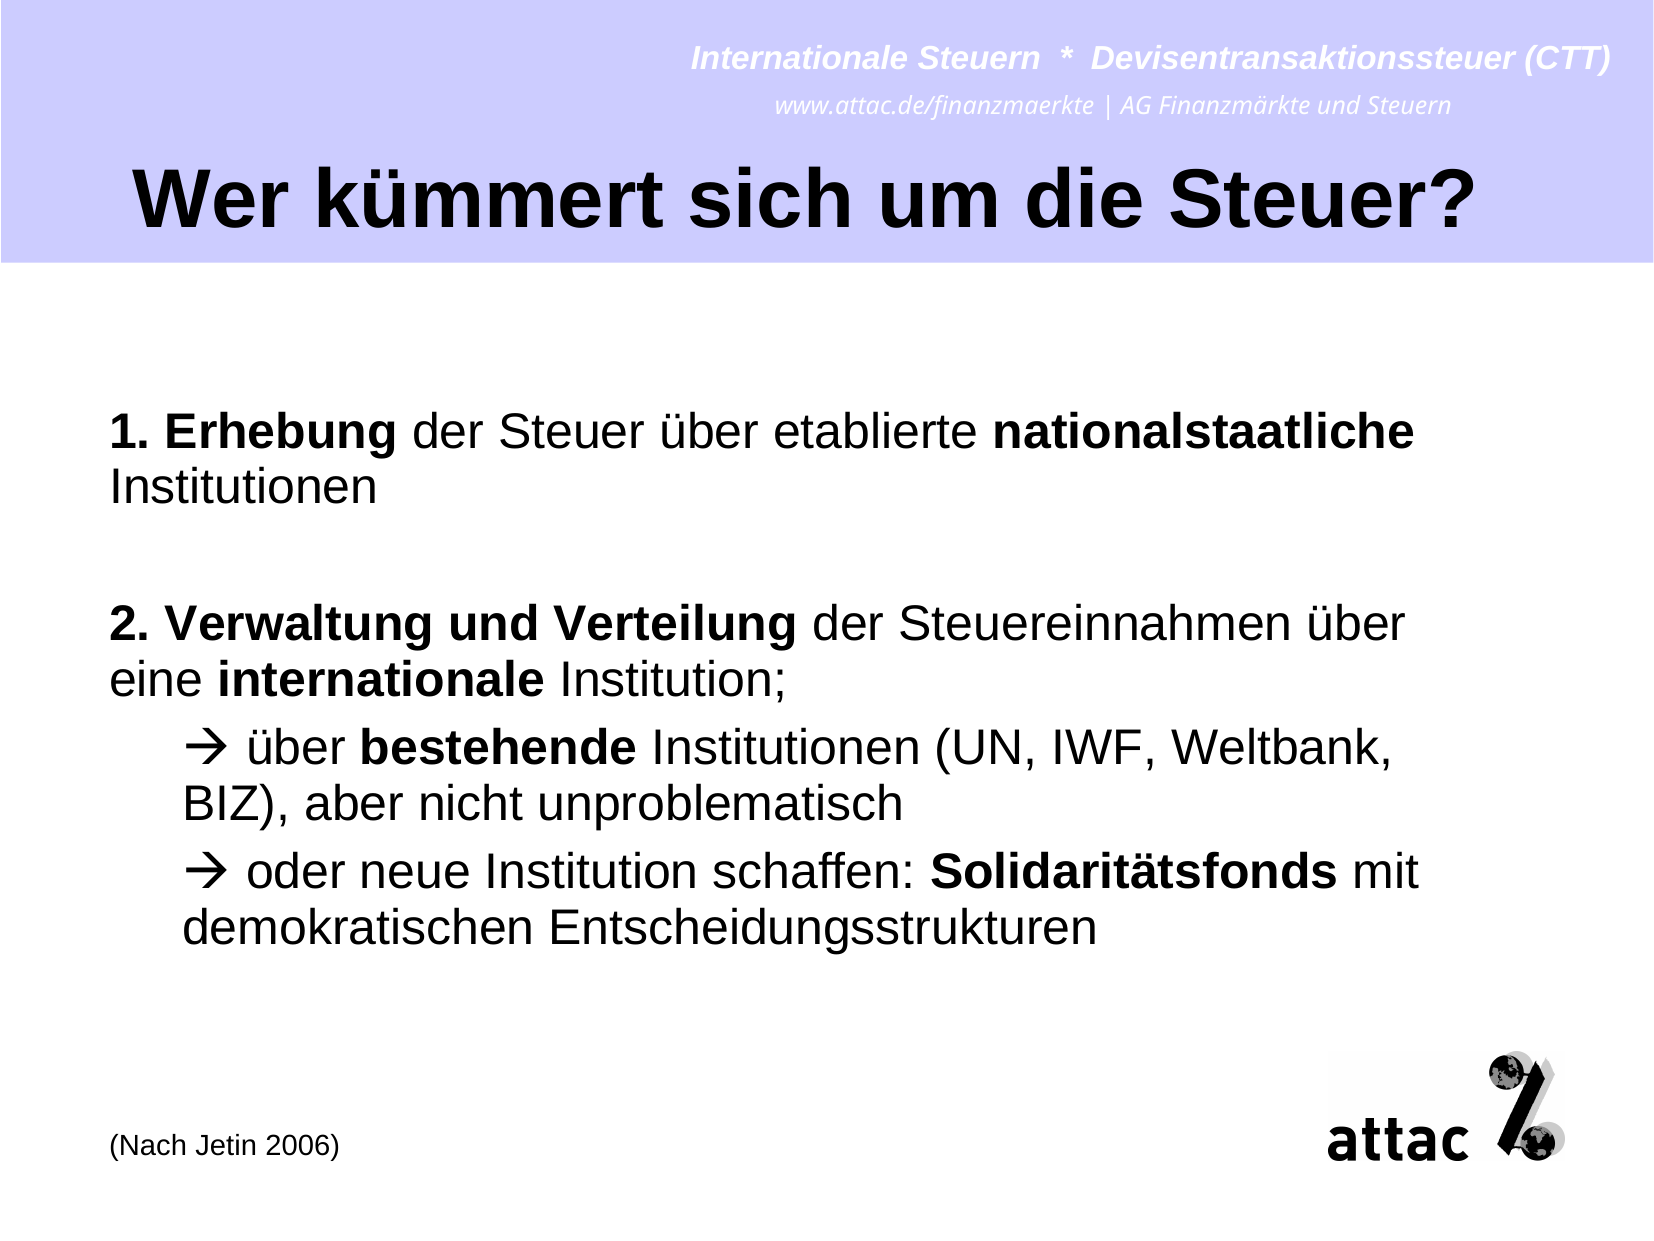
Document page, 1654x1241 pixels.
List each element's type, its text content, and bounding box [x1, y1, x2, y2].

text_box (Nach Jetin 2006) [94, 1127, 358, 1168]
text_box Wer kümmert sich um die Steuer? [117, 159, 1524, 250]
text_box www.attac.de/finanzmaerkte | AG Finanzmärkte und Steuern [759, 76, 1534, 131]
picture [1328, 1051, 1565, 1161]
text_box Internationale Steuern * Devisentransaktionssteuer (CTT) [407, 41, 1654, 77]
text_box 1. Erhebung der Steuer über etablierte nationalstaatliche Institutionen 2. Verwaltung und Verteilung der Steuereinnahmen über eine internationale Institution;  über bestehende Institutionen (UN, IWF, Weltbank, BIZ), aber nicht unproblematisch  oder neue Institution schaffen: Solidaritätsfonds mit demokratischen Entscheidungsstrukturen [94, 395, 1501, 963]
text_box [1, 0, 1654, 263]
